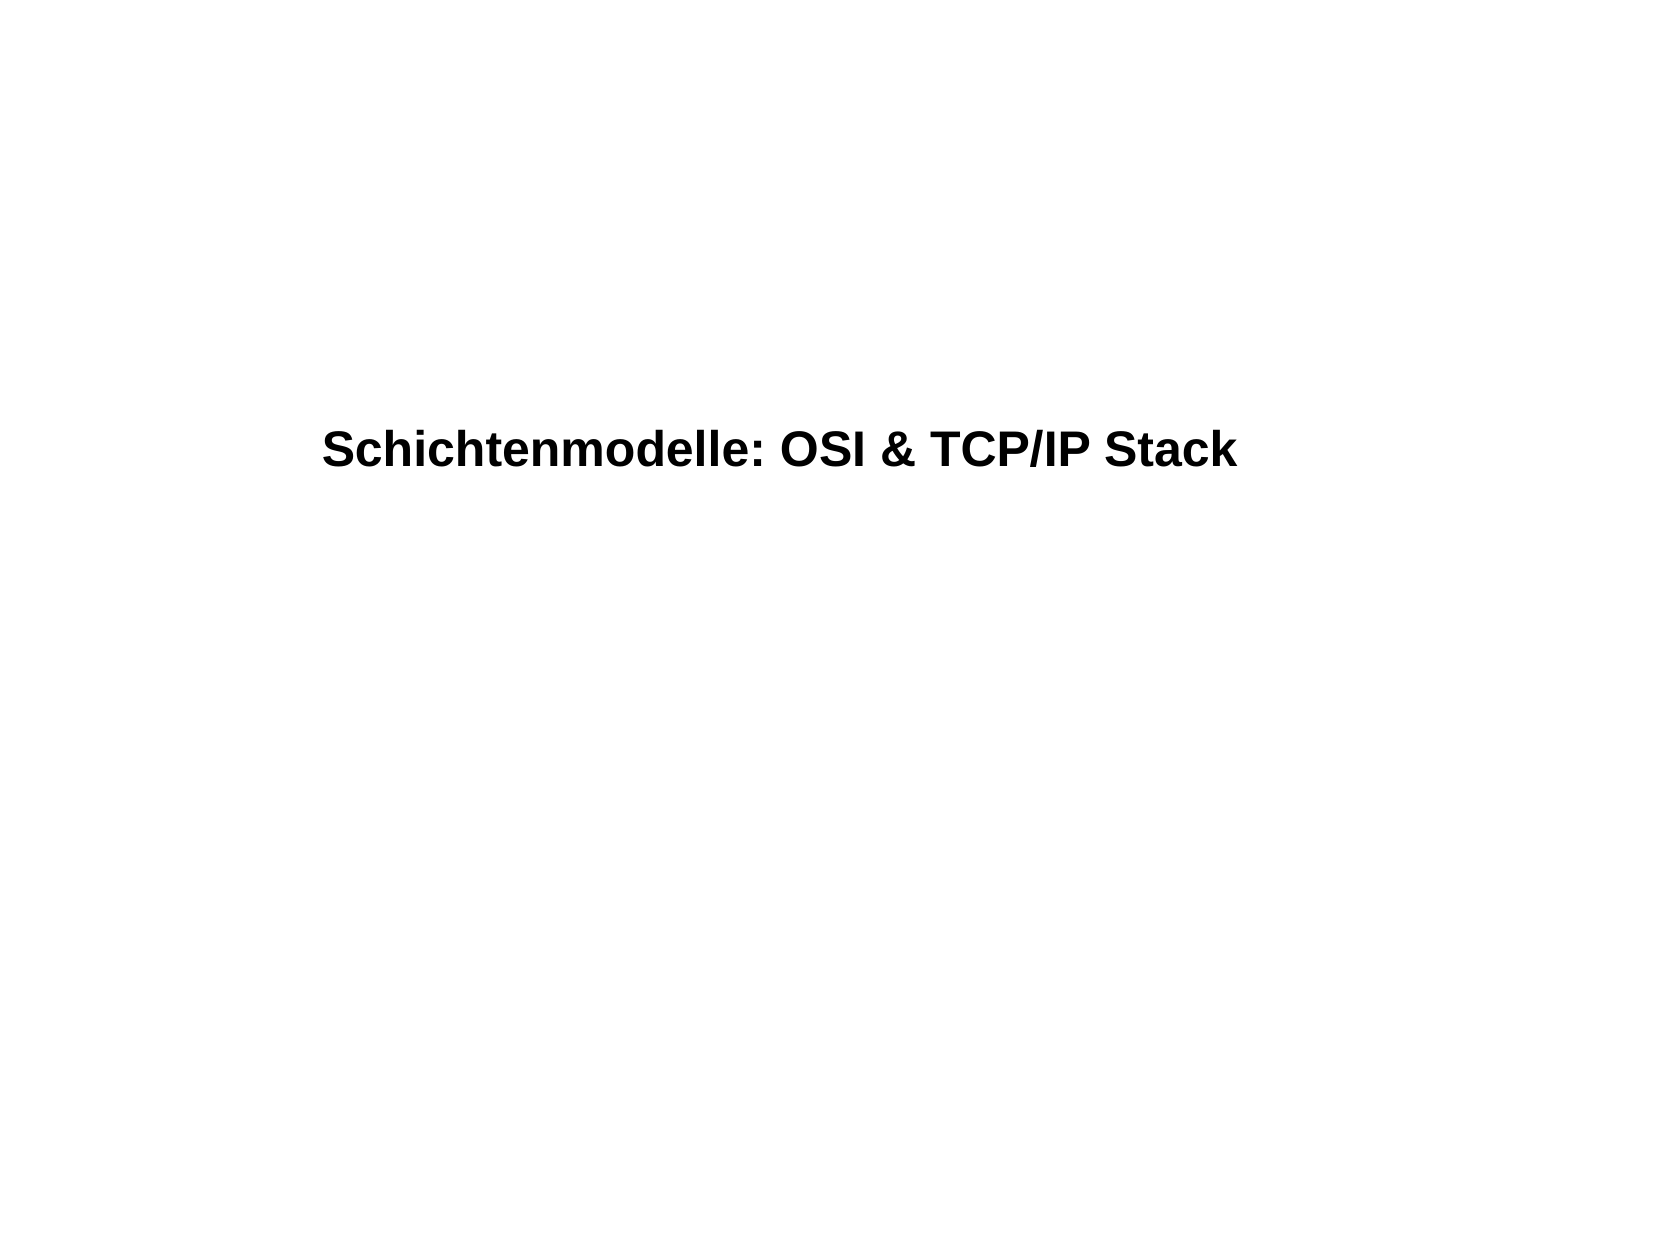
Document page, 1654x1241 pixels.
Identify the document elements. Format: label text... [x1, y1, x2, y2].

text_box Schichtenmodelle: OSI & TCP/IP Stack [307, 413, 1323, 497]
